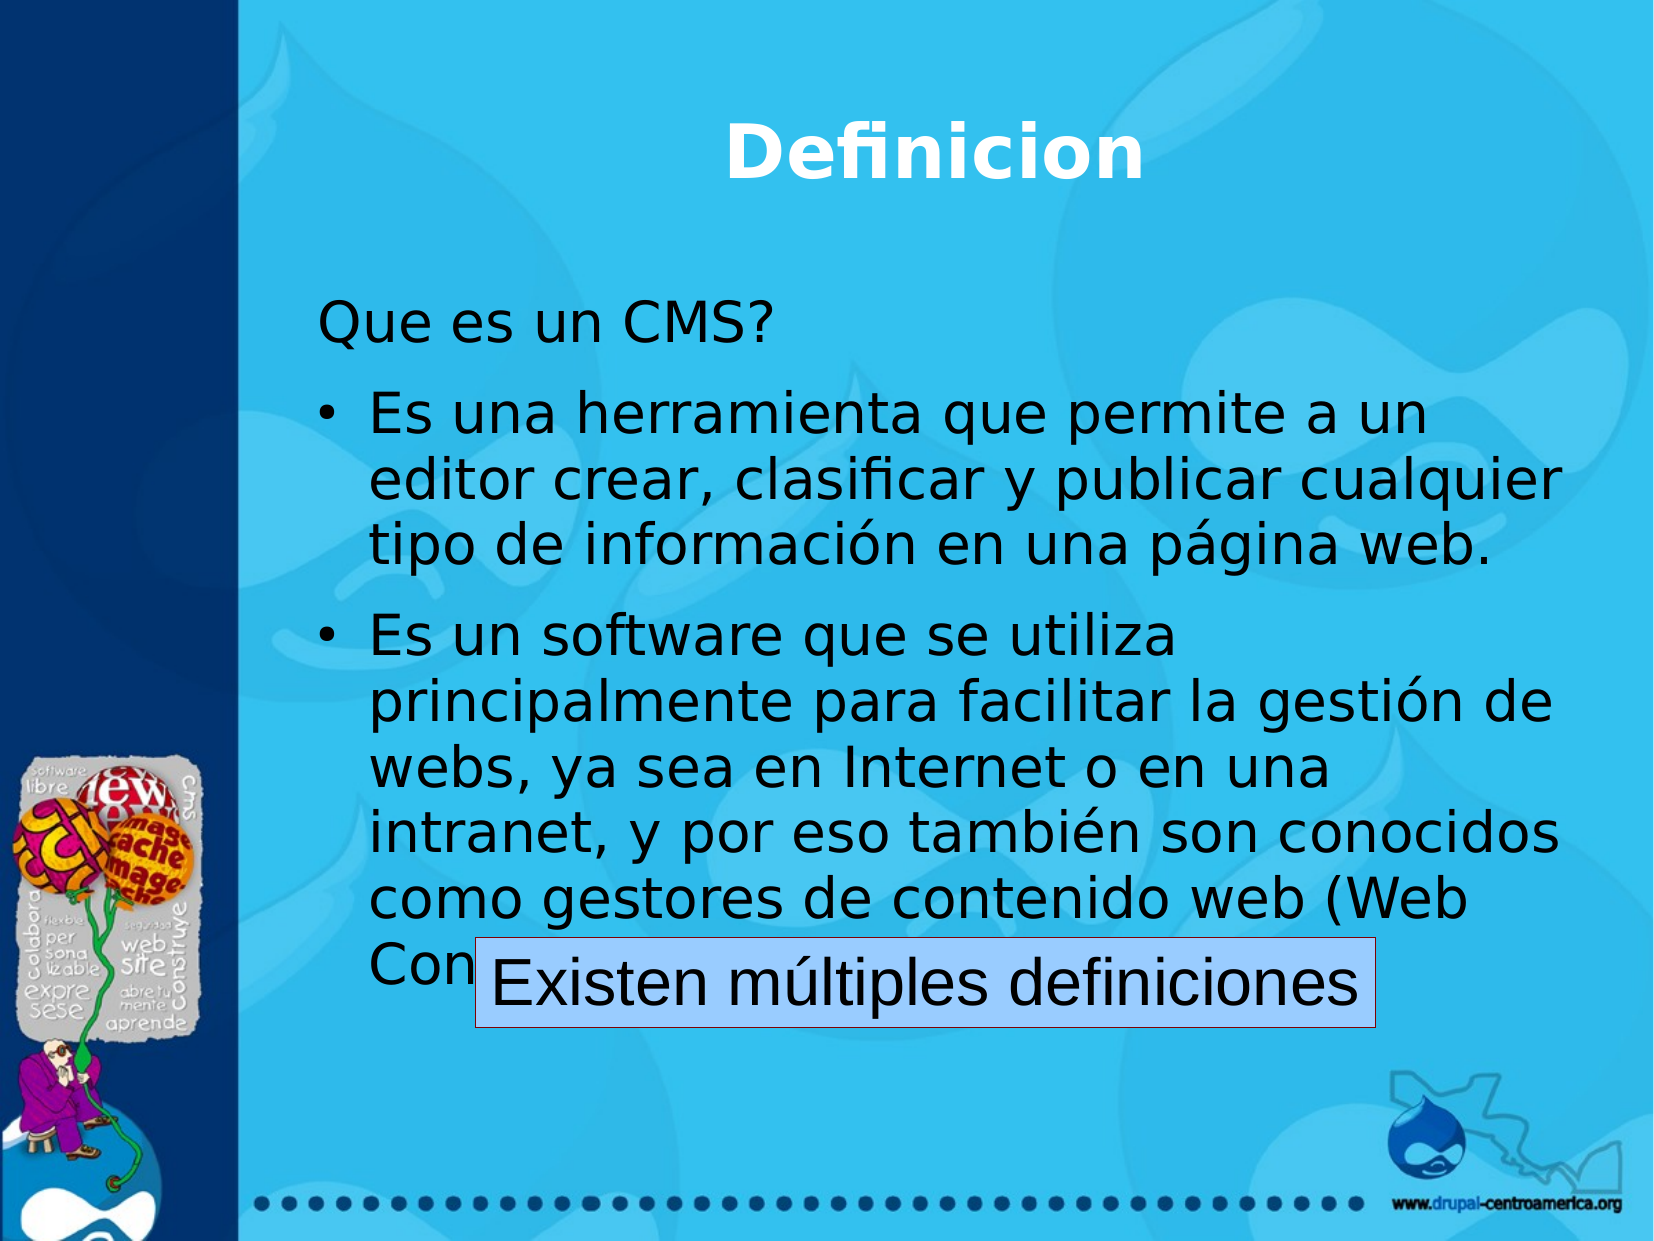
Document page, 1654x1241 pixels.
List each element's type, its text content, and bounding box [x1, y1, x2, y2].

title Definicion [300, 56, 1571, 250]
list Que es un CMS? Es una herramienta que permite a un editor crear, clasificar y publicar cualquier tipo de información en una página web. Es un software que se utiliza principalmente para facilitar la gestión de webs, ya sea en Internet o en una intranet, y por eso también son conocidos como gestores de contenido web (Web Content Management o WCM). [300, 290, 1571, 1109]
picture [0, 0, 1654, 1241]
text_box Existen múltiples definiciones [475, 937, 1376, 1028]
